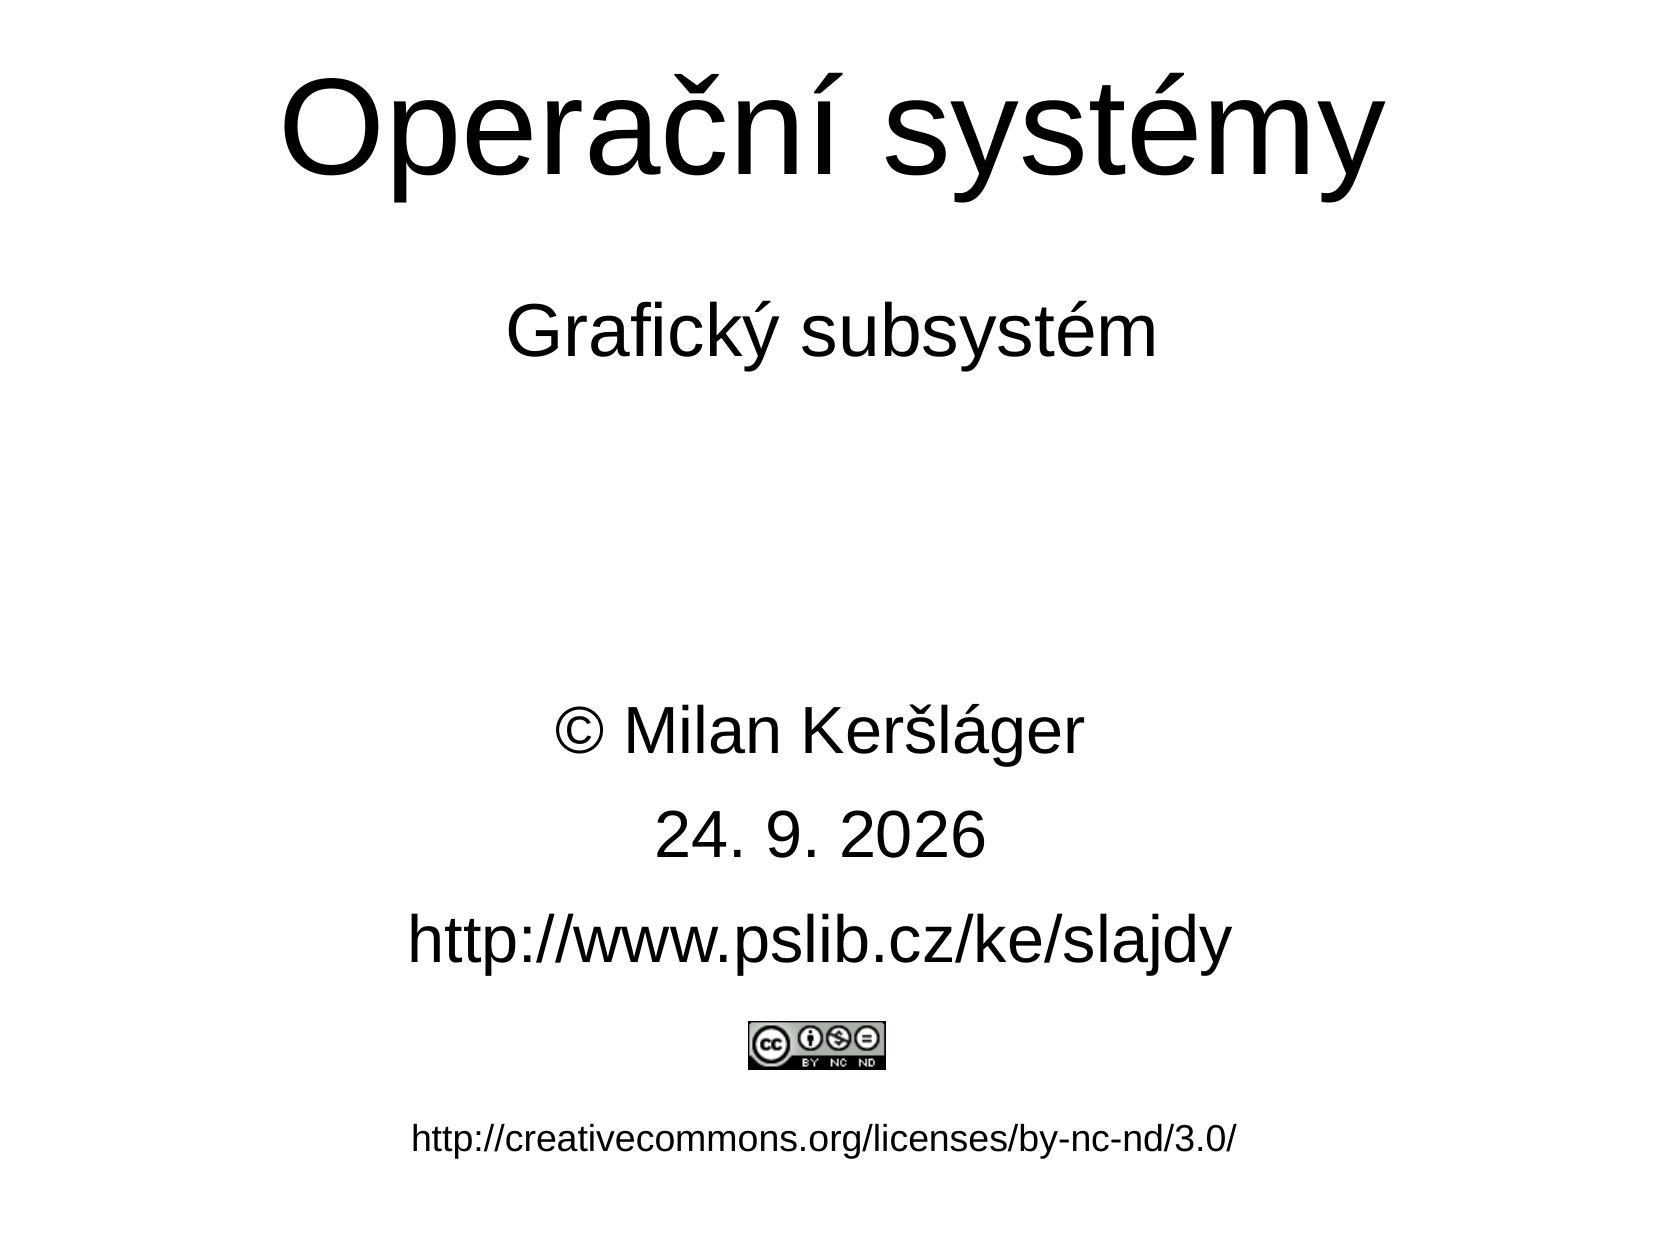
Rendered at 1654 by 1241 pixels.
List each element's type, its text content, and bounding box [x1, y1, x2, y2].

title Operační systémy Grafický subsystém [88, 9, 1577, 414]
picture [748, 1021, 886, 1071]
text_box http://creativecommons.org/licenses/by-nc-nd/3.0/ [337, 1110, 1312, 1168]
list © Milan Keršláger 19.1.2010 http://www.pslib.cz/ke/slajdy [76, 693, 1565, 1081]
